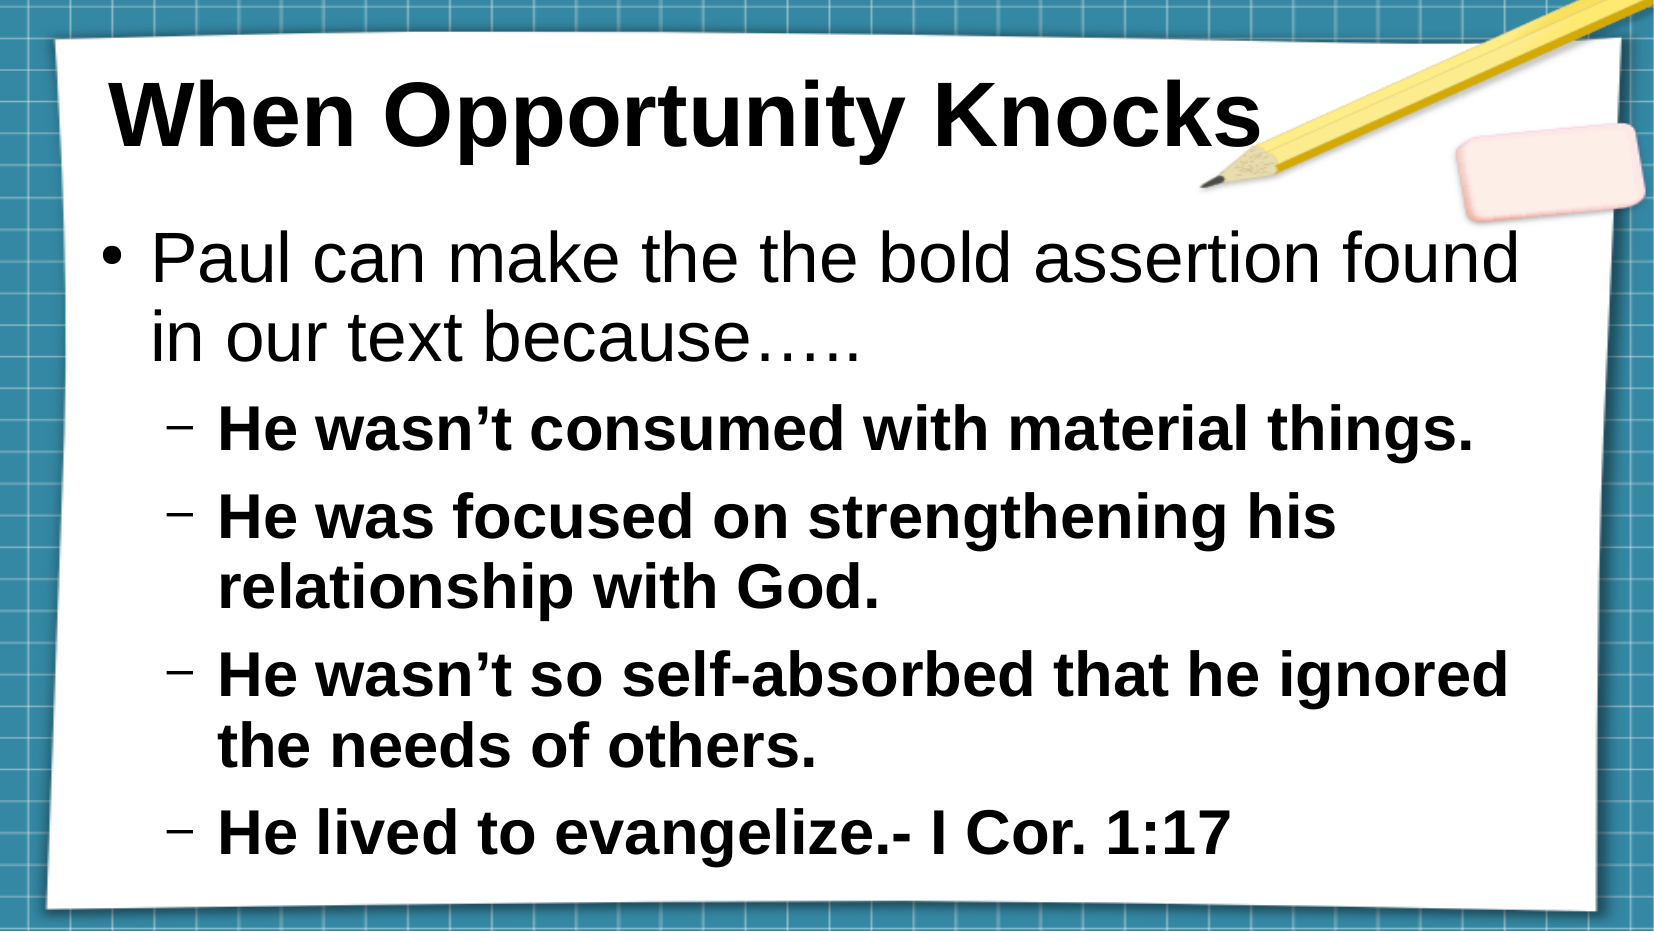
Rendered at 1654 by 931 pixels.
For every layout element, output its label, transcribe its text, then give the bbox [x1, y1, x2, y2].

list Paul can make the the bold assertion found in our text because….. He wasn’t consumed with material things. He was focused on strengthening his relationship with God. He wasn’t so self-absorbed that he ignored the needs of others. He lived to evangelize.- I Cor. 1:17 [82, 217, 1571, 871]
picture [0, 0, 1654, 931]
title When Opportunity Knocks [82, 37, 1291, 193]
